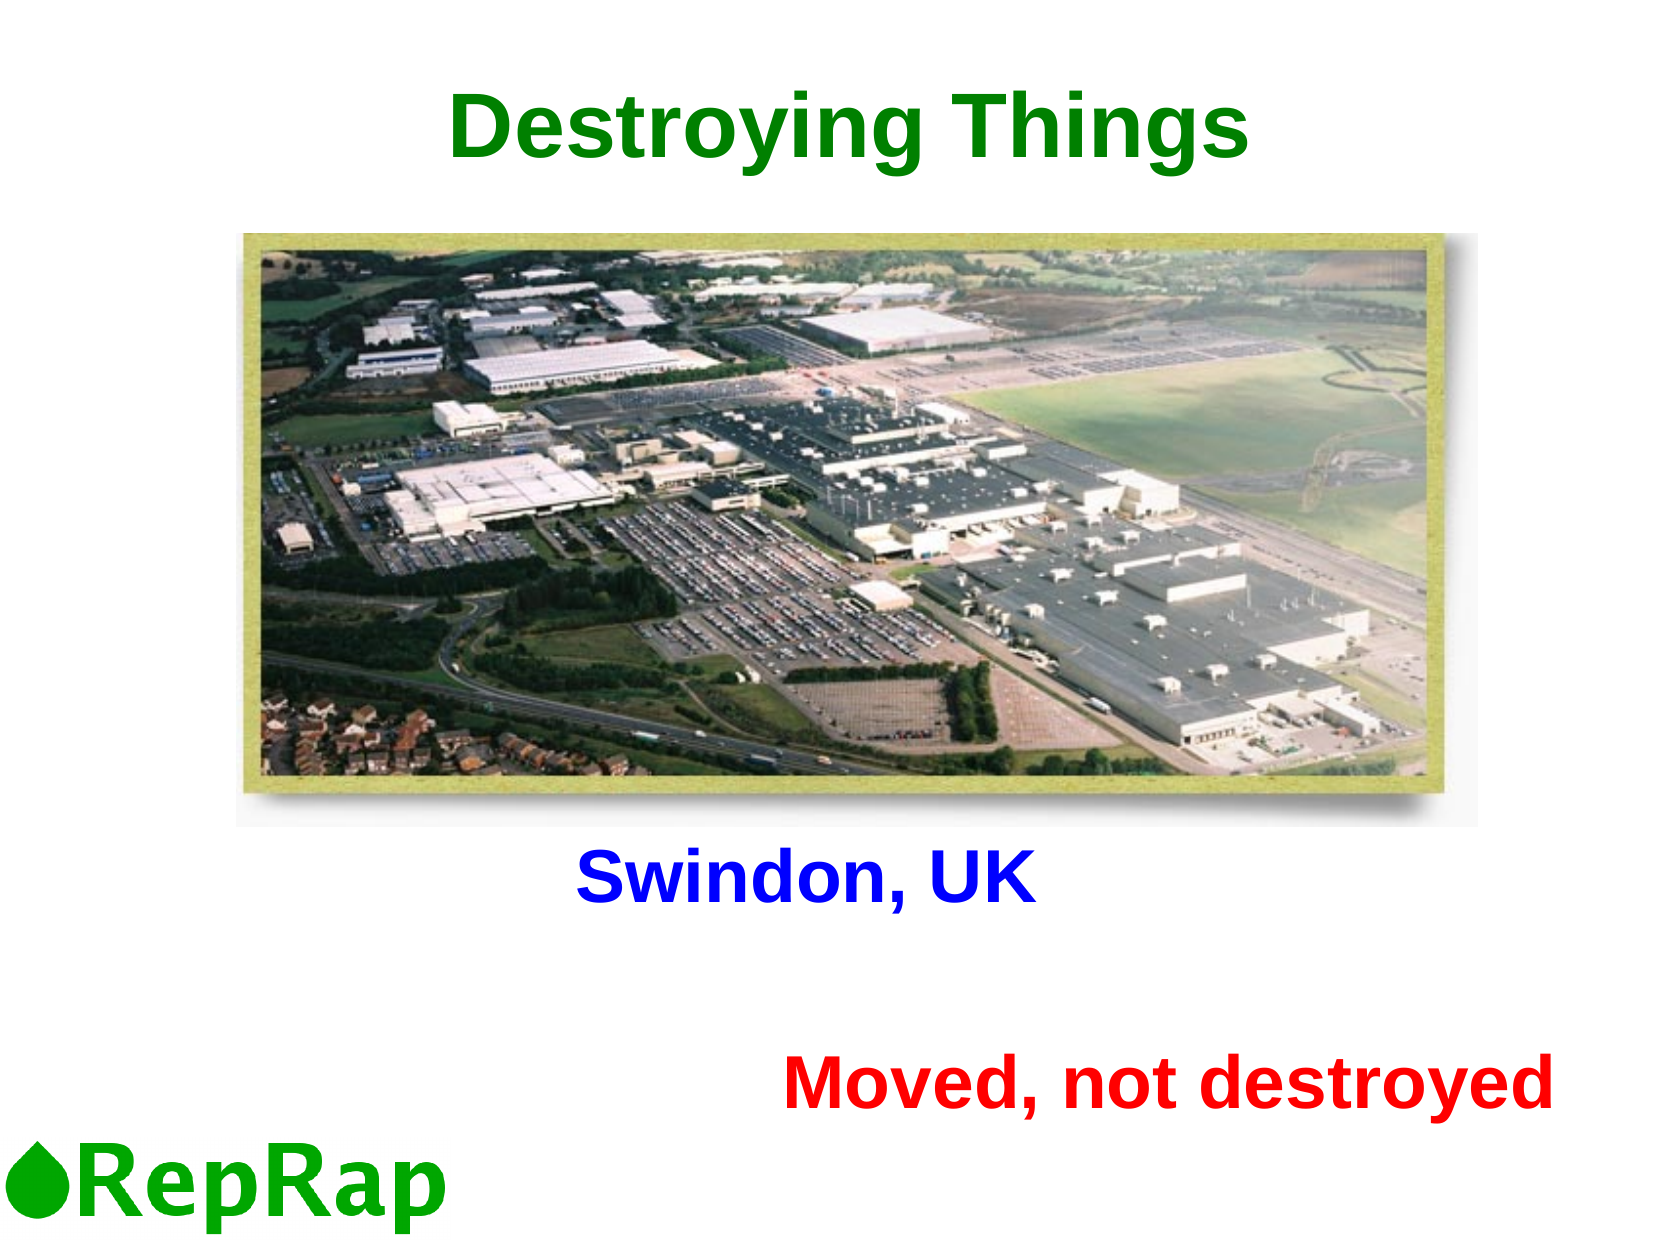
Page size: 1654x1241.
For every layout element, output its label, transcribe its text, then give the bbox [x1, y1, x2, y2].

text_box Moved, not destroyed [767, 1033, 1654, 1241]
text_box Swindon, UK [561, 827, 1211, 1132]
picture [236, 233, 1478, 827]
title Destroying Things [106, 59, 1595, 296]
picture [0, 1137, 451, 1240]
